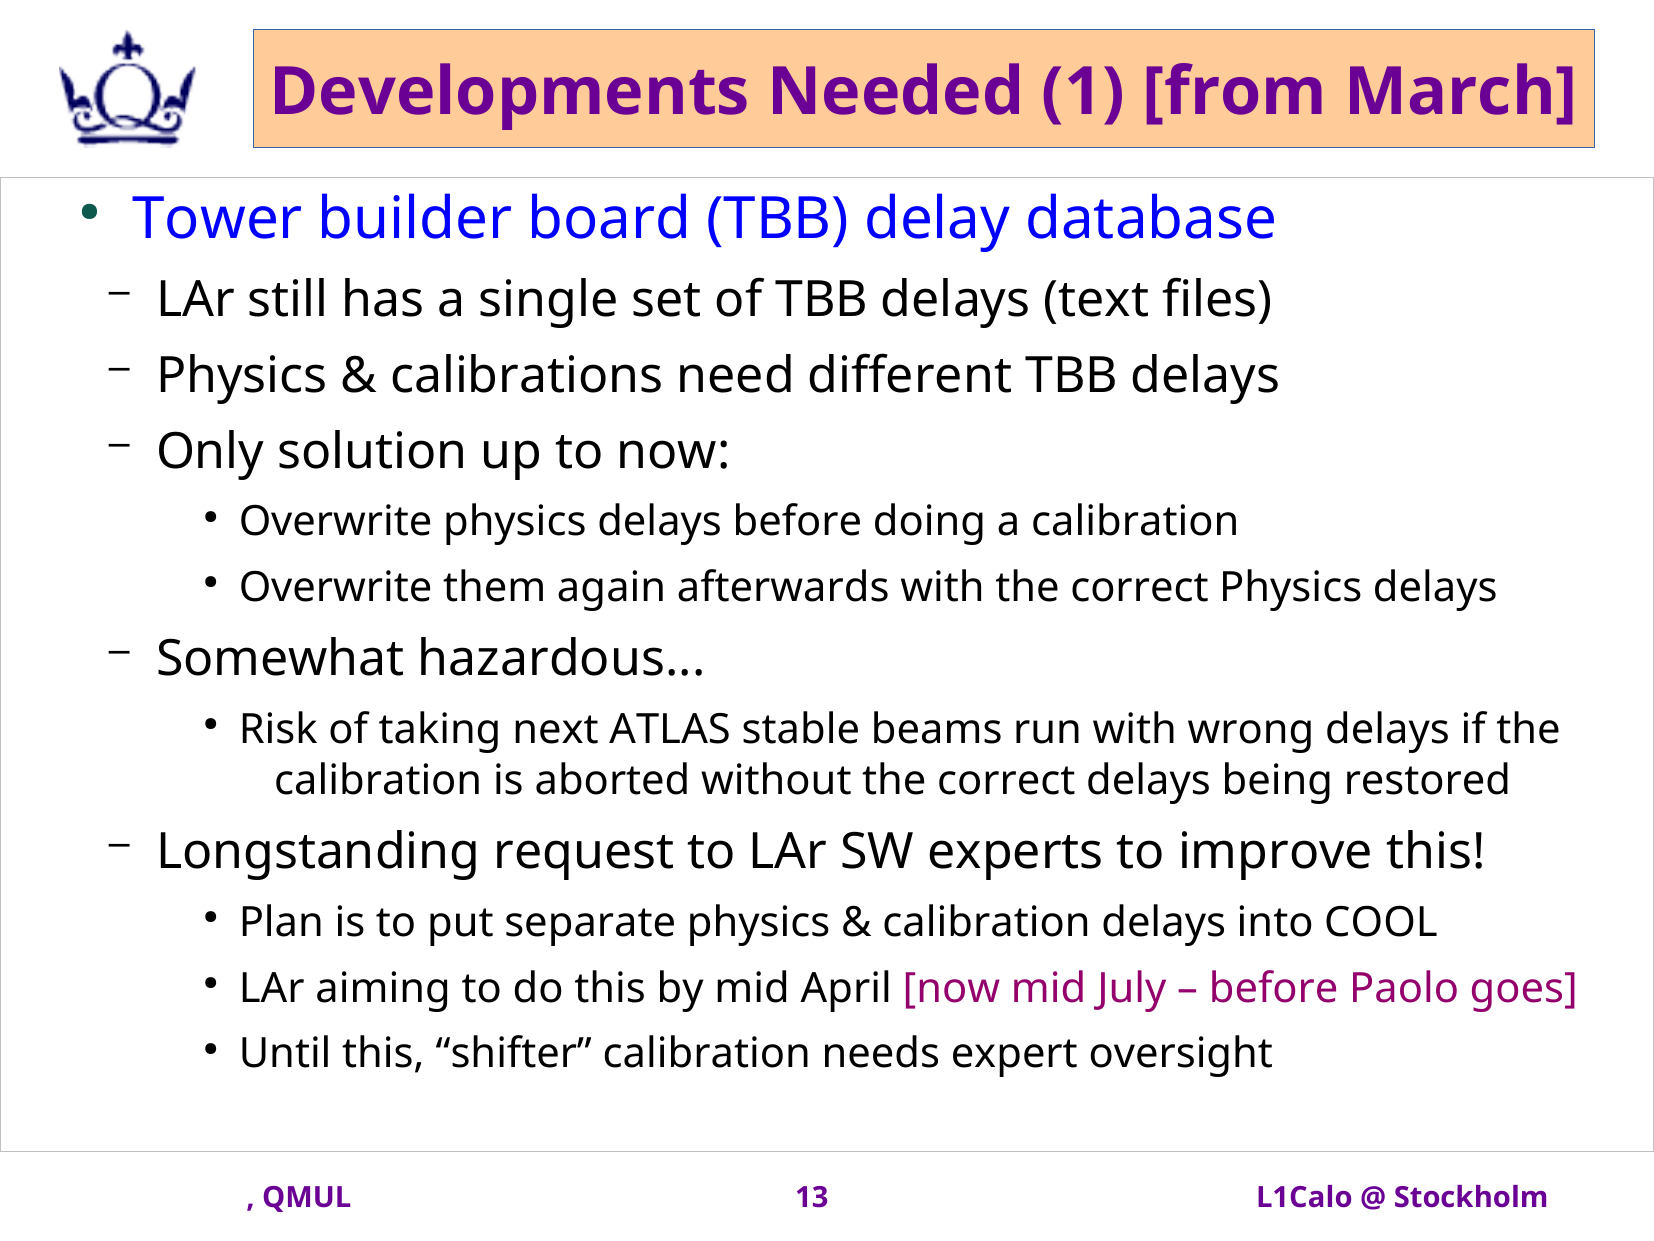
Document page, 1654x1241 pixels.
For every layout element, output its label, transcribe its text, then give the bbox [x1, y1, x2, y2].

picture [59, 29, 200, 148]
title Developments Needed (1) [from March] [253, 29, 1595, 148]
list Tower builder board (TBB) delay database LAr still has a single set of TBB delays (text files) Physics & calibrations need different TBB delays Only solution up to now: Overwrite physics delays before doing a calibration Overwrite them again afterwards with the correct Physics delays Somewhat hazardous... Risk of taking next ATLAS stable beams run with wrong delays if the calibration is aborted without the correct delays being restored Longstanding request to LAr SW experts to improve this! Plan is to put separate physics & calibration delays into COOL LAr aiming to do this by mid April [now mid July – before Paolo goes] Until this, “shifter” calibration needs expert oversight [61, 181, 1605, 1149]
